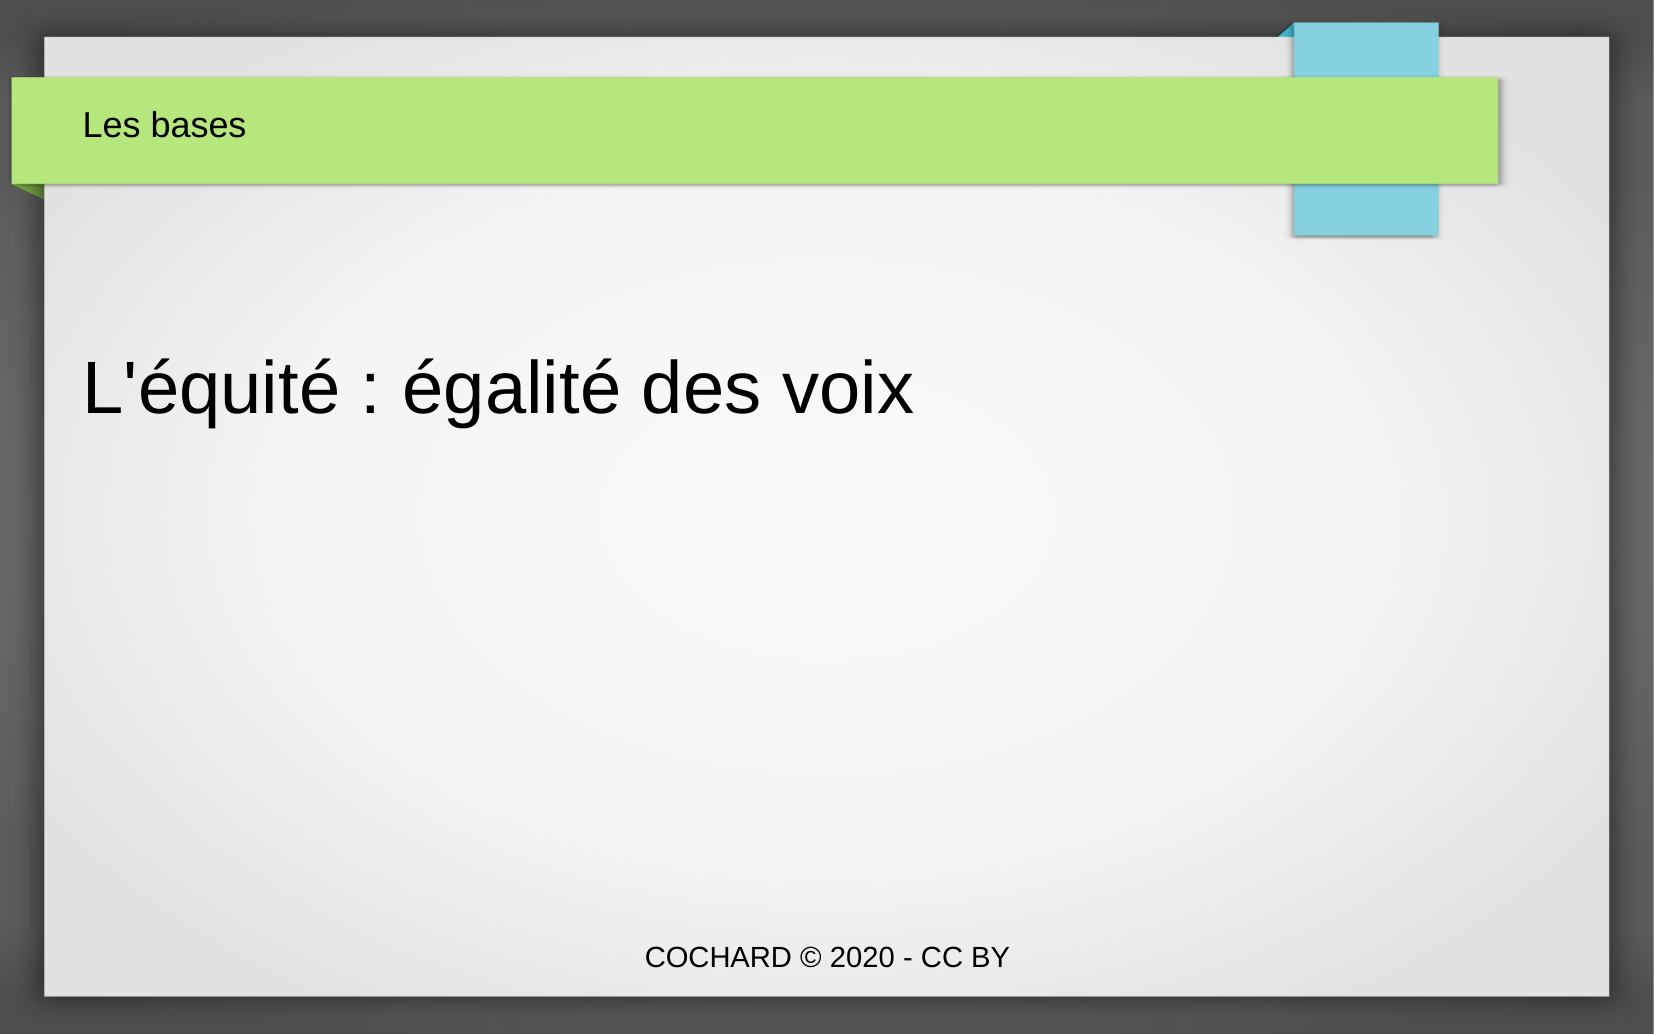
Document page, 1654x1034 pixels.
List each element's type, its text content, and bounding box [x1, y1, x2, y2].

picture [0, 0, 1654, 1034]
list L'équité : égalité des voix [82, 249, 1571, 849]
title Les bases [82, 39, 1235, 210]
